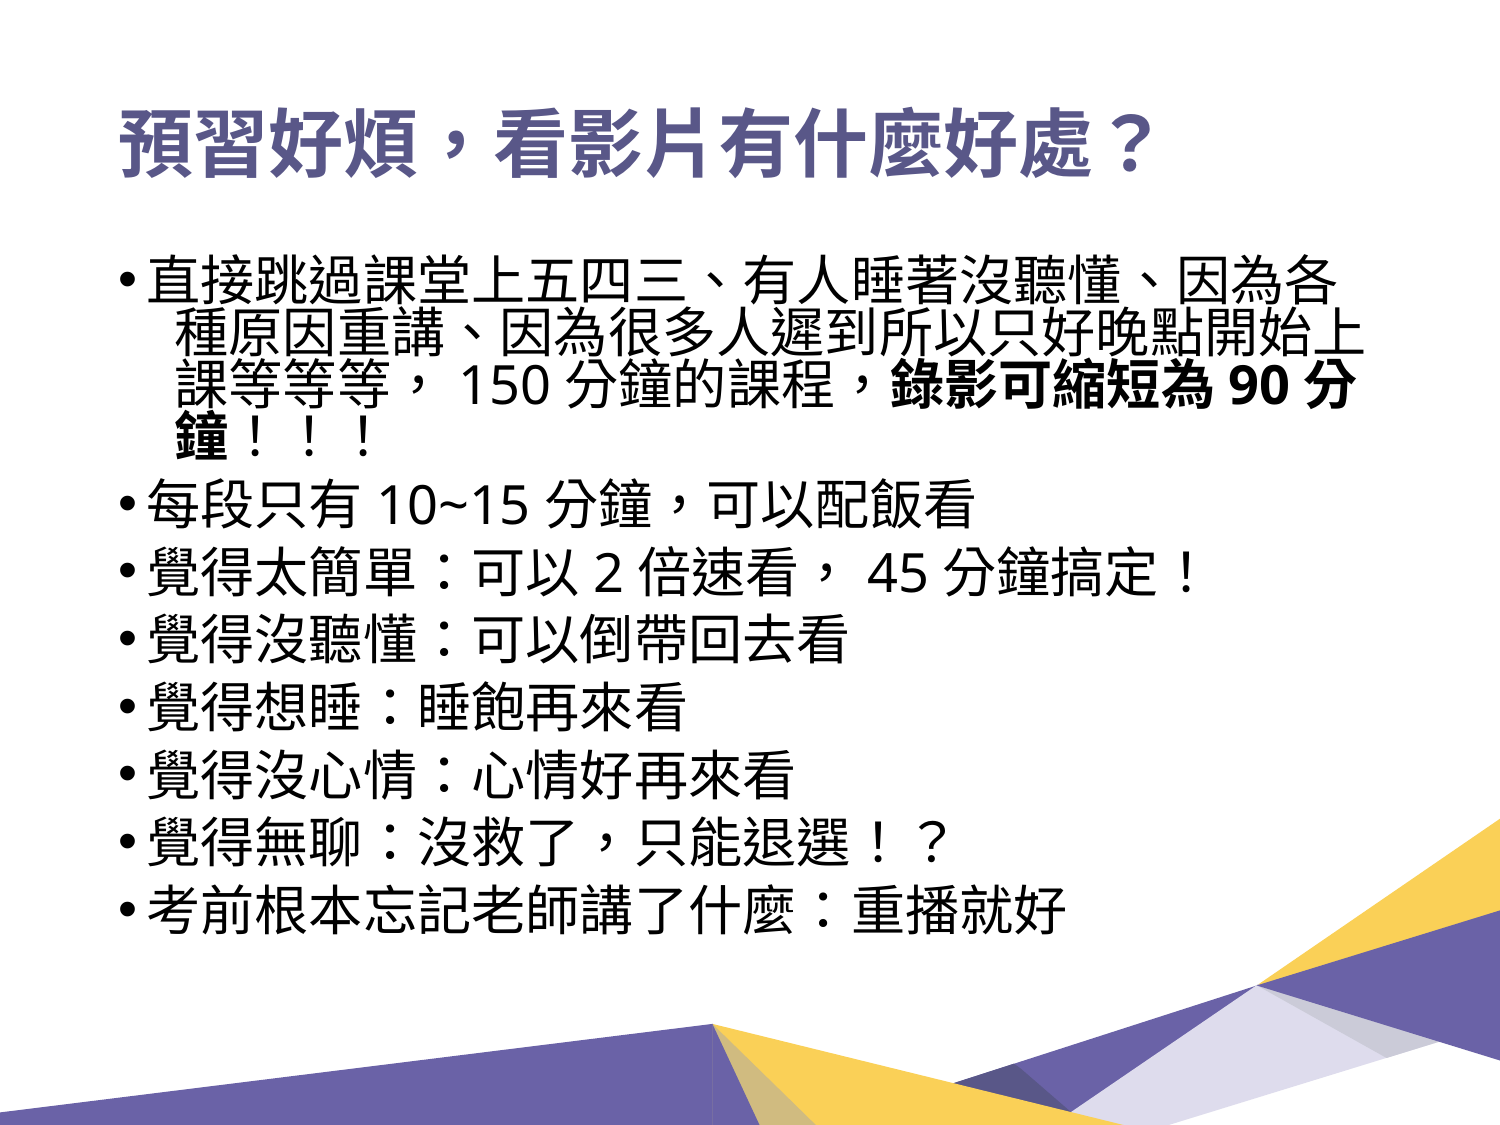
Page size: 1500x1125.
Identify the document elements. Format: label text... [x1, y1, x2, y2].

list 直接跳過課堂上五四三、有人睡著沒聽懂、因為各種原因重講、因為很多人遲到所以只好晚點開始上課等等等，150分鐘的課程，錄影可縮短為90分鐘！！！ 每段只有10~15分鐘，可以配飯看 覺得太簡單：可以2倍速看，45分鐘搞定！ 覺得沒聽懂：可以倒帶回去看 覺得想睡：睡飽再來看 覺得沒心情：心情好再來看 覺得無聊：沒救了，只能退選！？ 考前根本忘記老師講了什麼：重播就好 [103, 251, 1397, 1014]
title 預習好煩，看影片有什麼好處？ [103, 59, 1397, 235]
